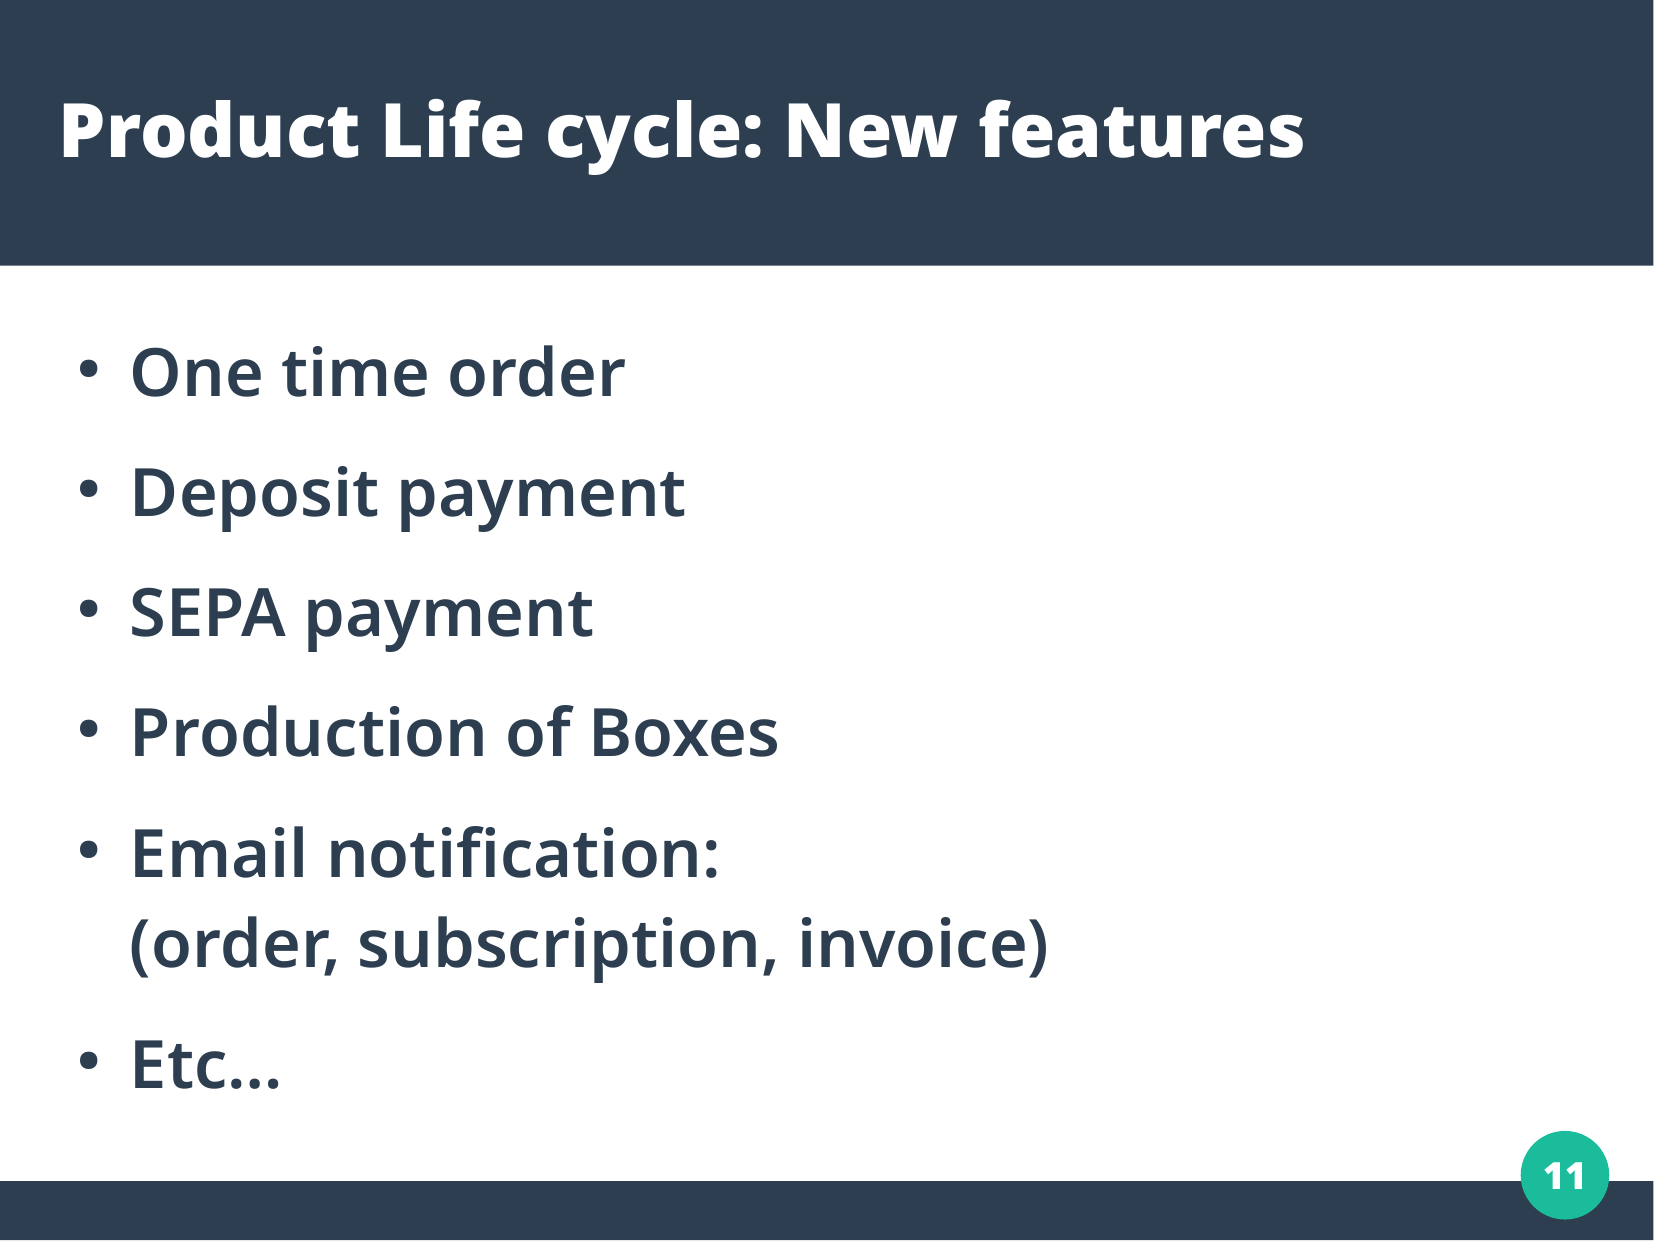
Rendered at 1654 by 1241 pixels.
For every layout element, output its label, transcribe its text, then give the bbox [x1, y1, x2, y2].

list One time order Deposit payment SEPA payment Production of Boxes Email notification: (order, subscription, invoice) Etc… [59, 324, 1595, 1152]
title Product Life cycle: New features [59, 49, 1595, 207]
